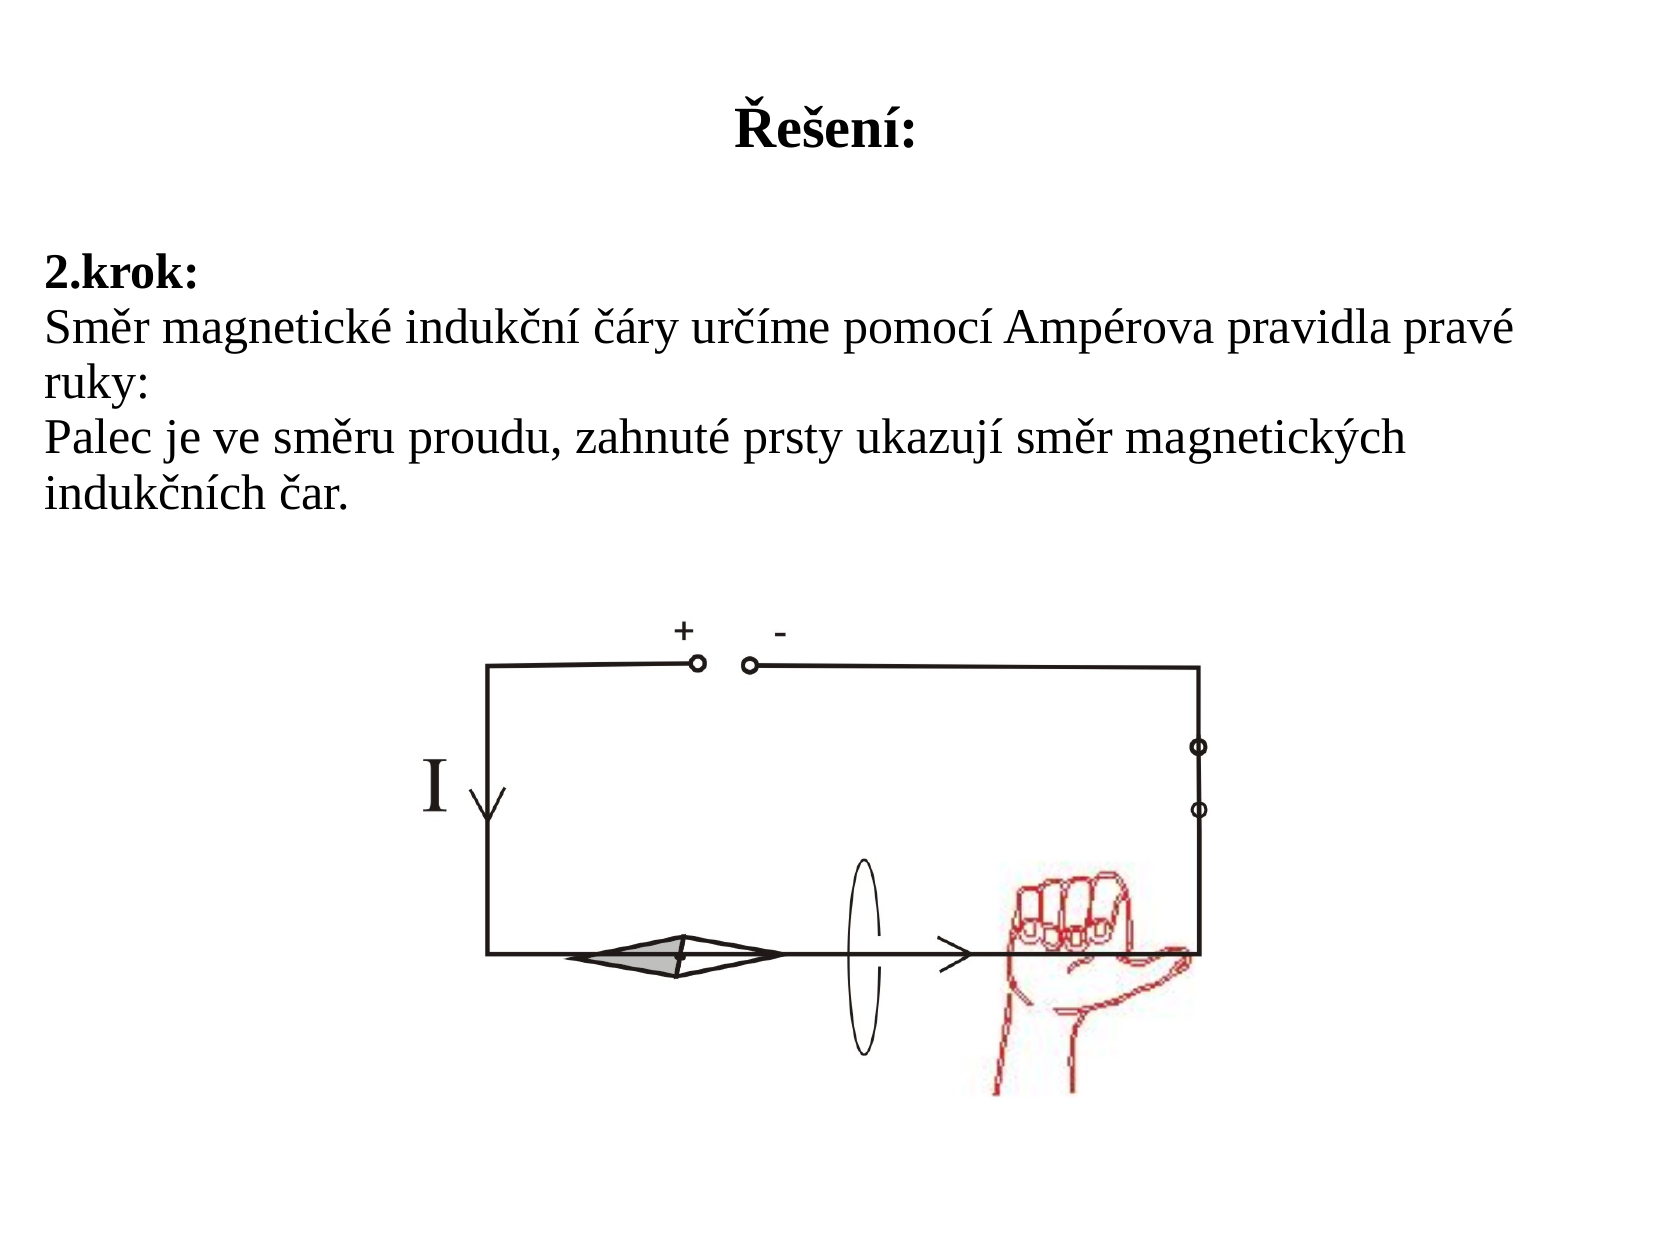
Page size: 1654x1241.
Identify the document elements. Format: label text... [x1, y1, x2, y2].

picture [405, 560, 1536, 1123]
text_box Řešení: [118, 88, 1536, 170]
text_box 2.krok: Směr magnetické indukční čáry určíme pomocí Ampérova pravidla pravé ruky: Palec je ve směru proudu, zahnuté prsty ukazují směr magnetických indukčních čar. [29, 236, 1565, 533]
